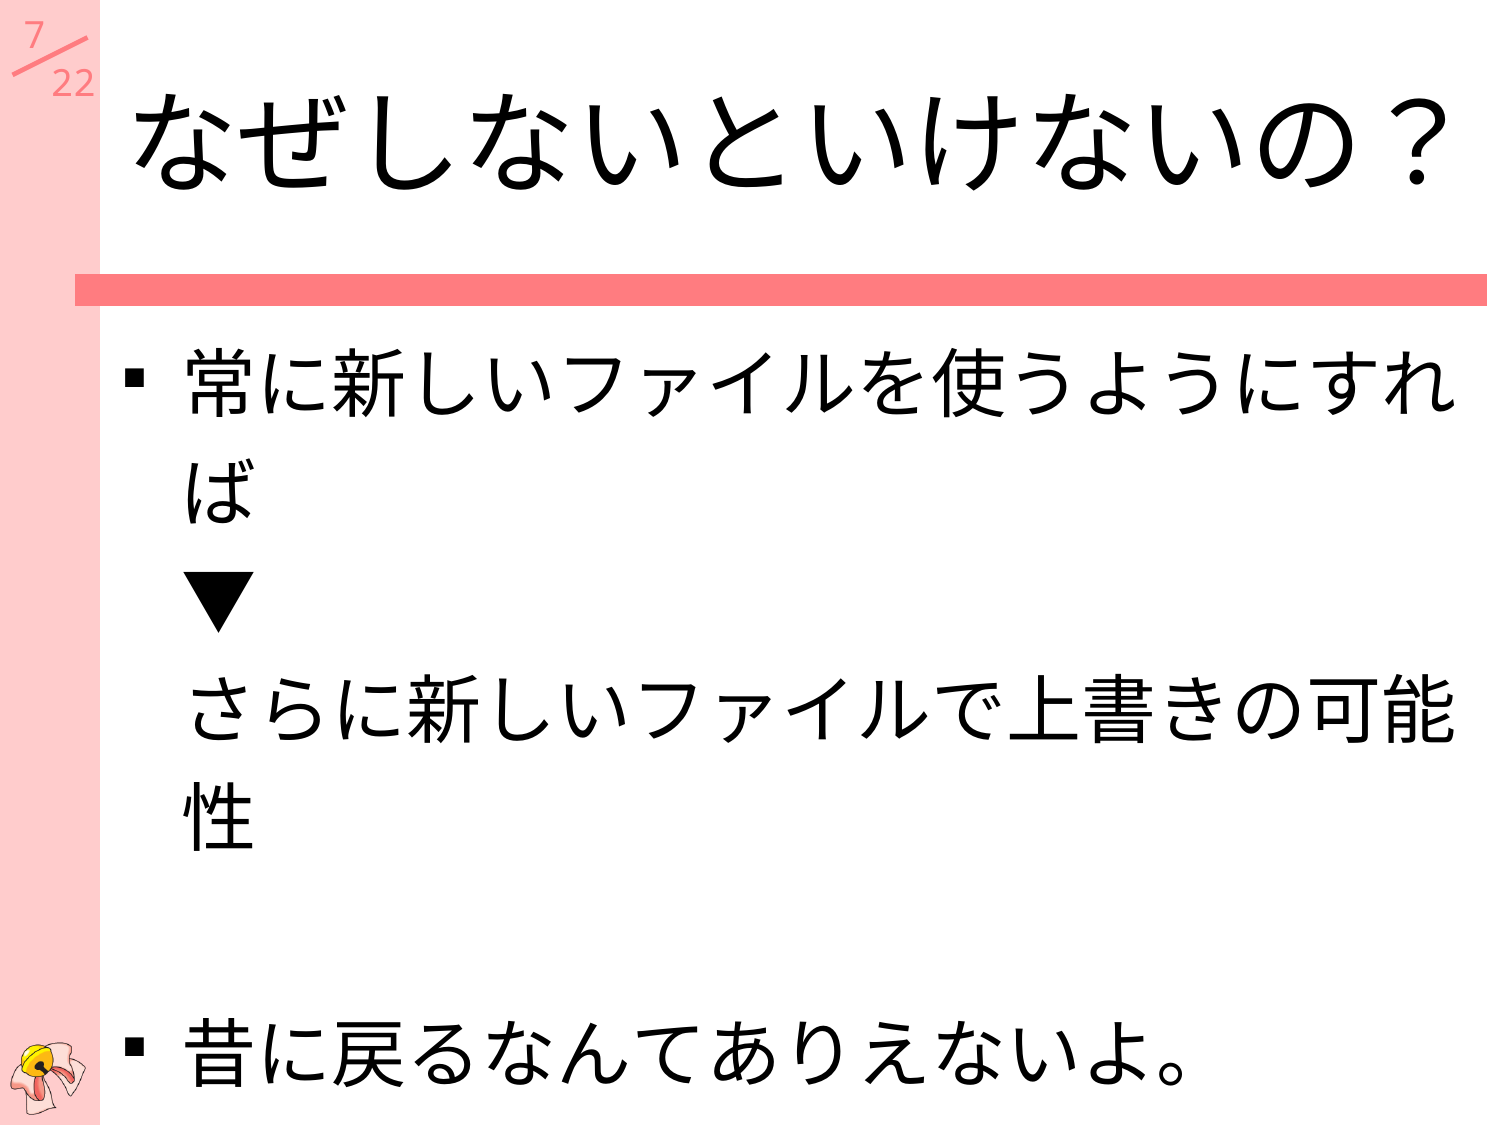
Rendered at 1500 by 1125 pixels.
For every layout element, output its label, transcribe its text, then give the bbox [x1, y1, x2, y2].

list 常に新しいファイルを使うようにすれば ▼ さらに新しいファイルで上書きの可能性 昔に戻るなんてありえないよ。 ▼ 忘れた昔の自分は”別人”。 何かバグった時に昔のコードを見るのも 役に立つことが多い [125, 324, 1476, 1101]
picture [10, 1042, 86, 1115]
title なぜしないといけないの？ [125, 17, 1476, 254]
